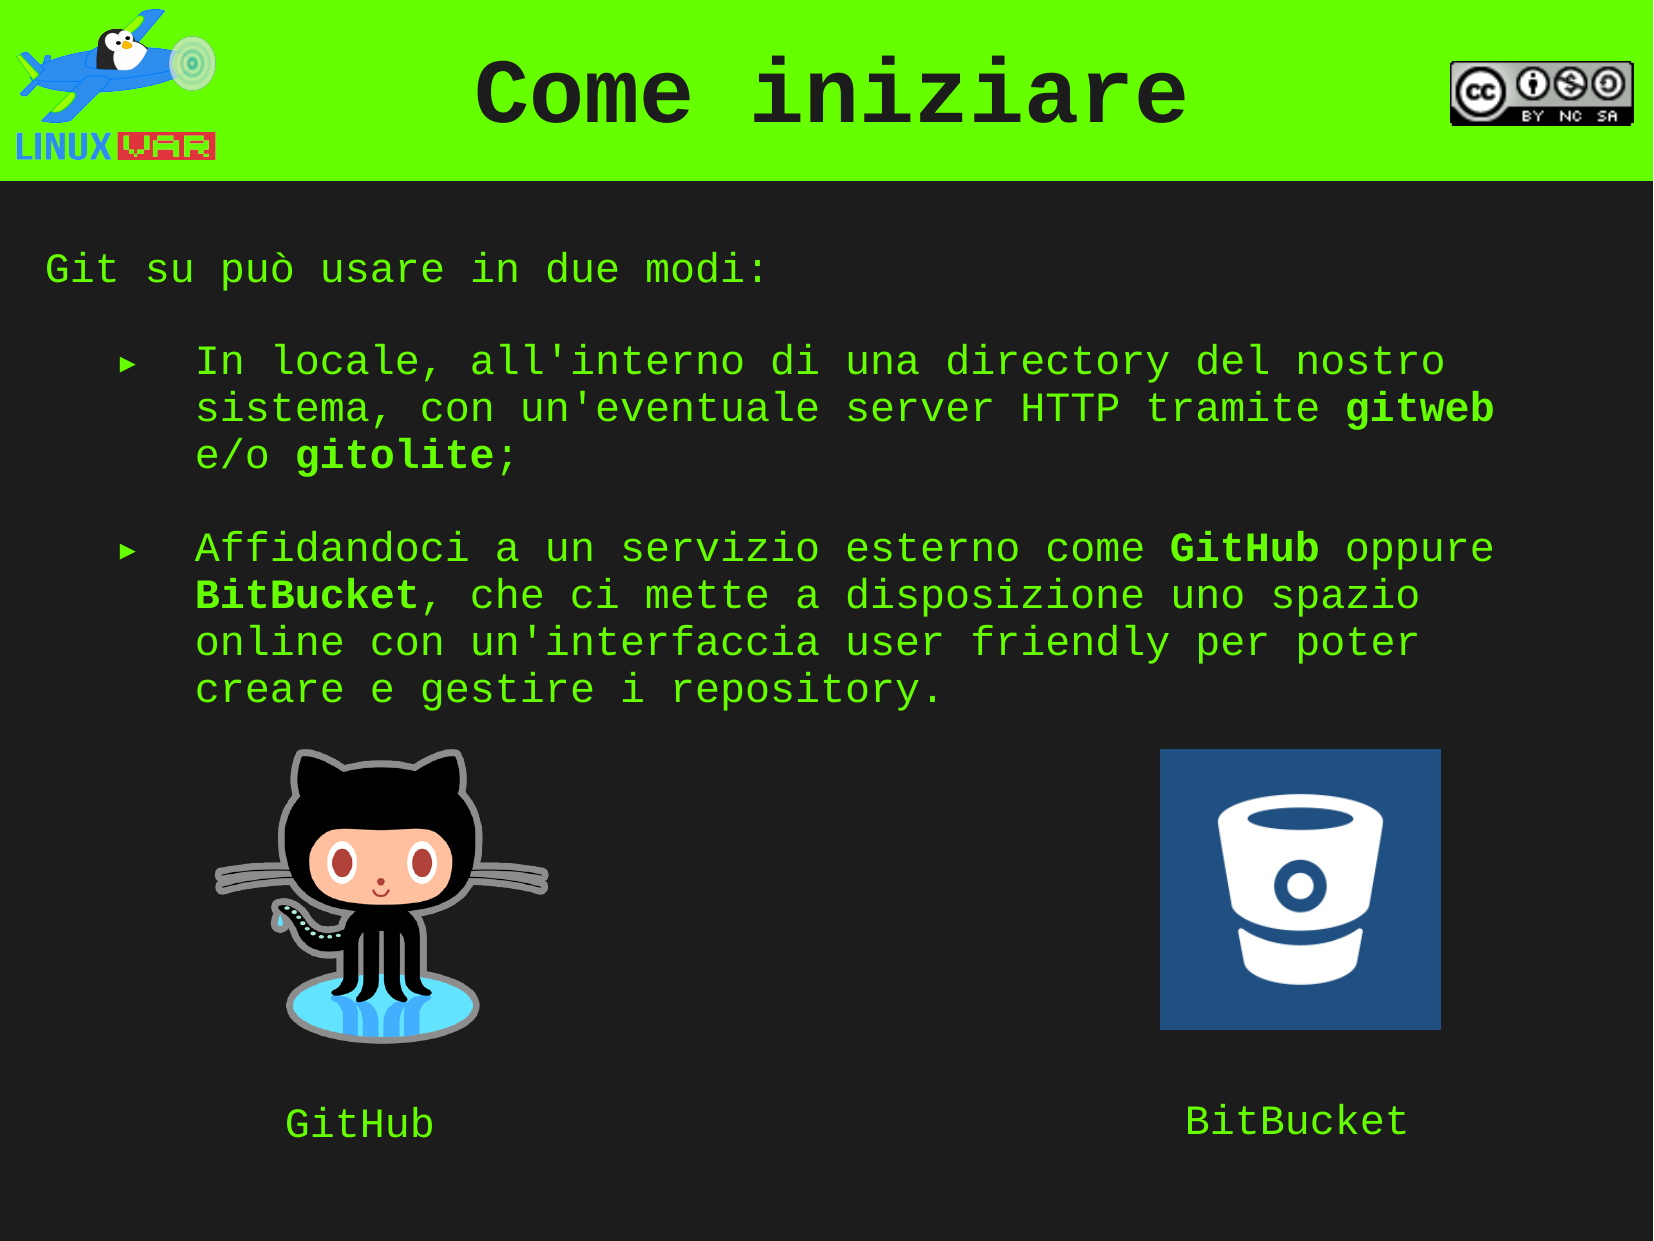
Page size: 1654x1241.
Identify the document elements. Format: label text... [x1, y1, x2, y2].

picture [16, 9, 216, 160]
text_box Git su può usare in due modi: In locale, all'interno di una directory del nostro sistema, con un'eventuale server HTTP tramite gitweb e/o gitolite; Affidandoci a un servizio esterno come GitHub oppure BitBucket, che ci mette a disposizione uno spazio online con un'interfaccia user friendly per poter creare e gestire i repository. [30, 240, 1606, 723]
picture [1450, 61, 1634, 126]
text_box BitBucket [1170, 1092, 1426, 1156]
text_box Come iniziare [216, 39, 1471, 158]
text_box [0, 0, 1653, 181]
picture [1160, 749, 1441, 1030]
picture [202, 712, 556, 1066]
text_box GitHub [270, 1095, 466, 1158]
